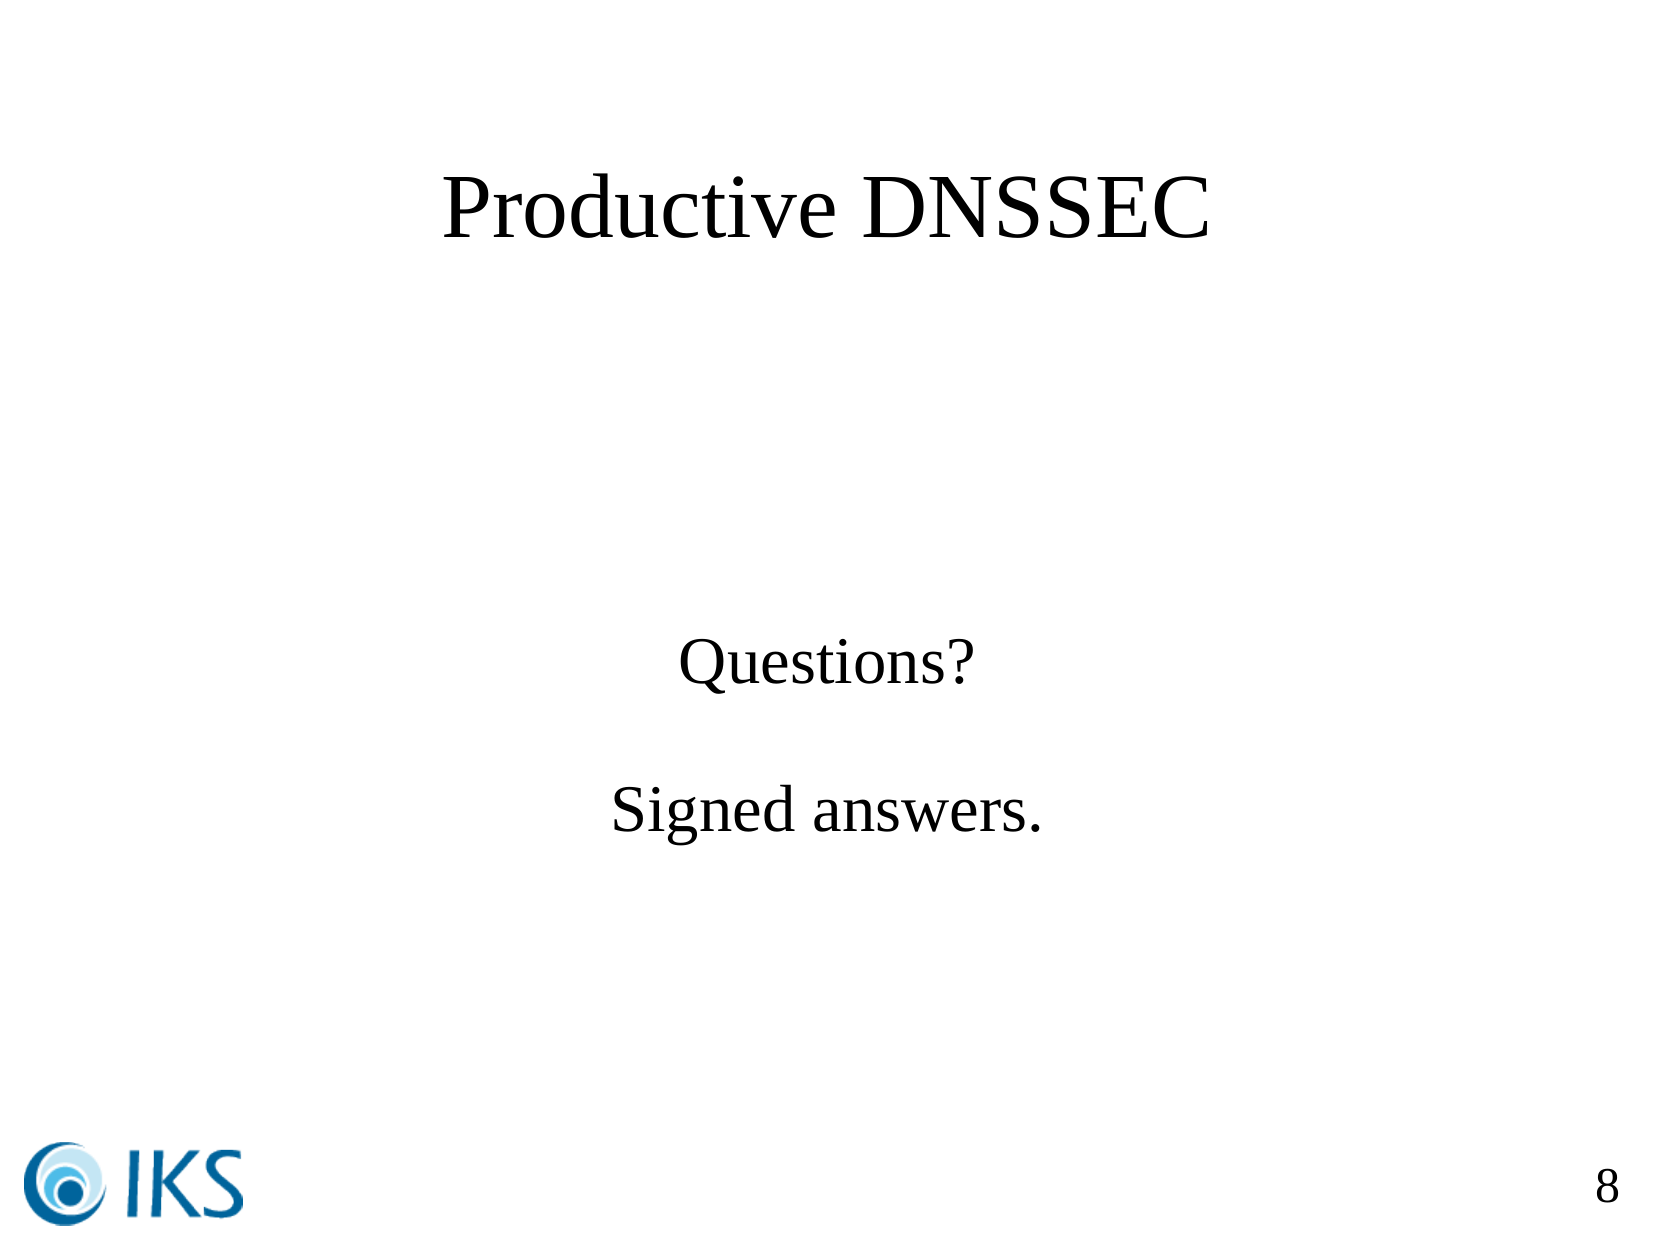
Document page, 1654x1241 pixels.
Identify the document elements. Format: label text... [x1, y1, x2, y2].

picture [24, 1142, 243, 1226]
subtitle Questions? Signed answers. [121, 344, 1534, 1127]
title Productive DNSSEC [121, 102, 1534, 311]
